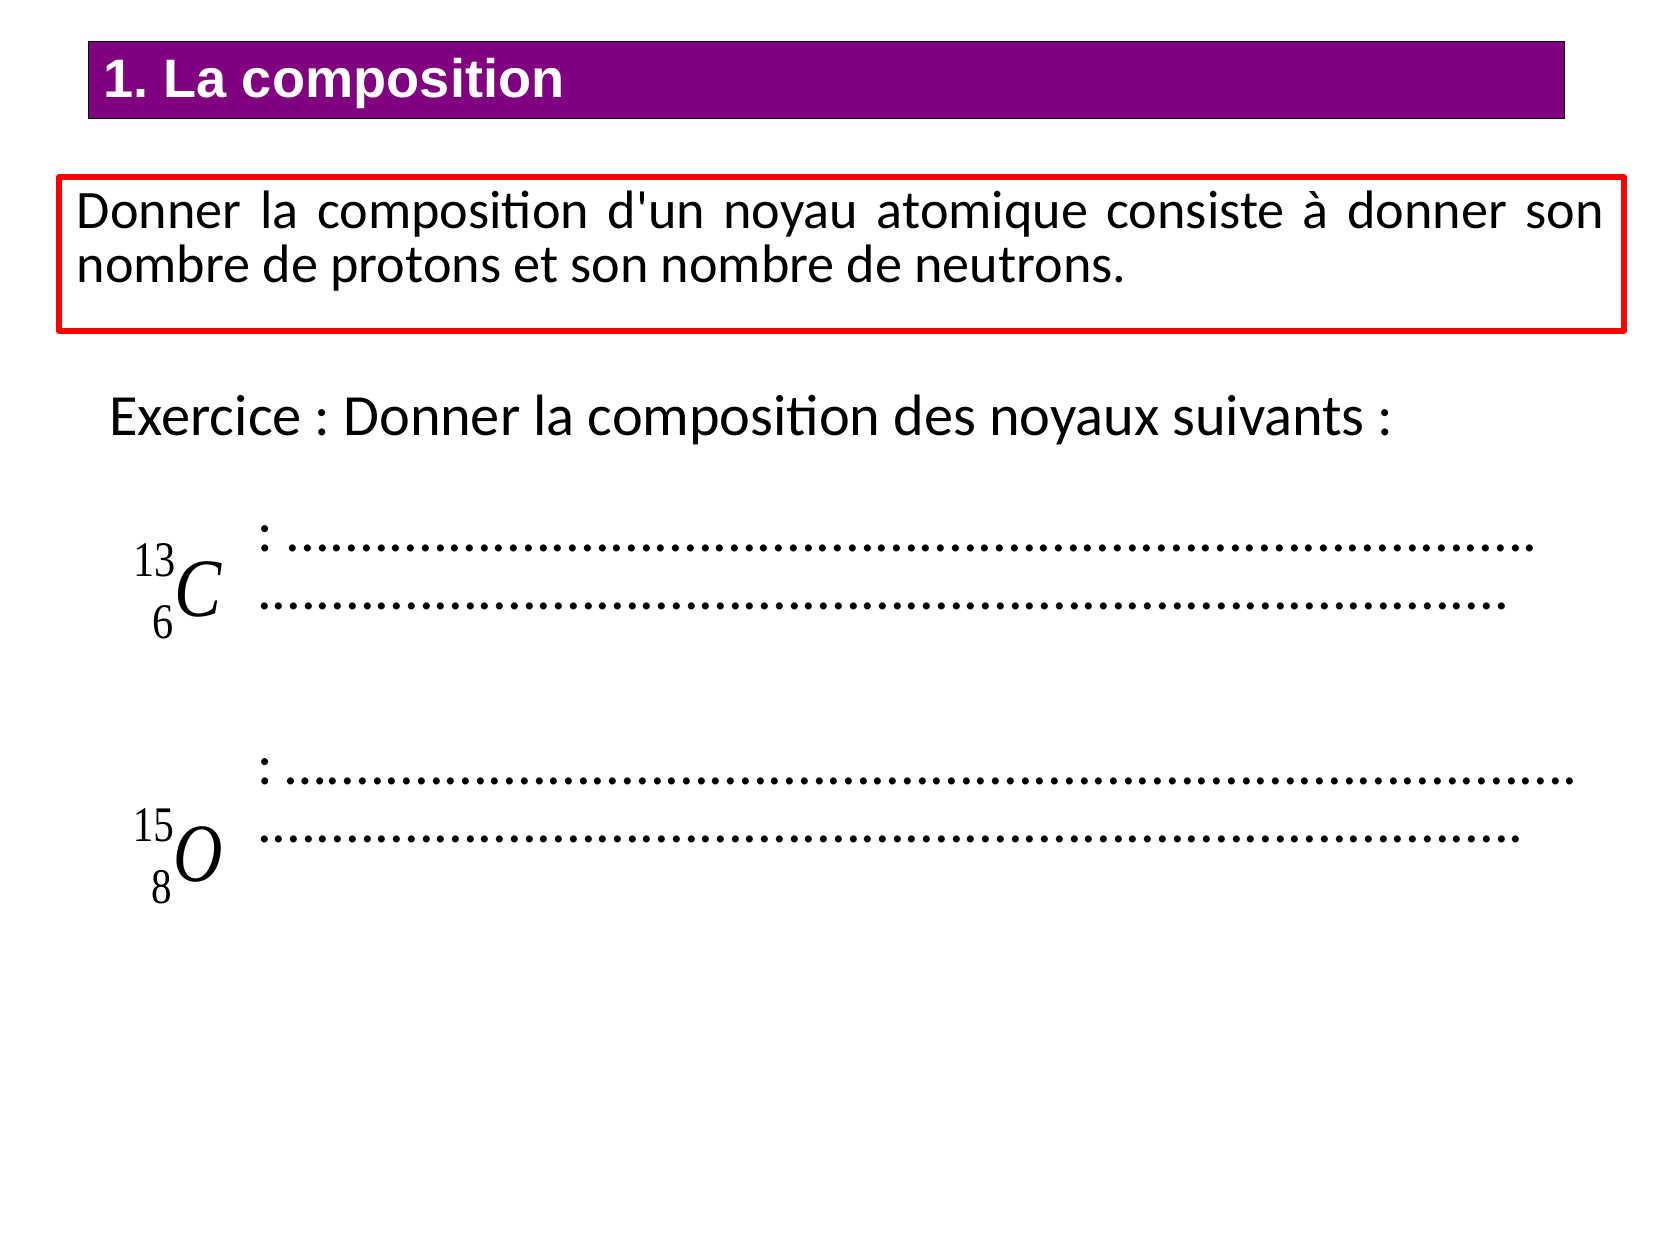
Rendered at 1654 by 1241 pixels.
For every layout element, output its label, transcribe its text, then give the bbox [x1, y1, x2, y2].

chart [118, 531, 237, 650]
chart [118, 797, 237, 916]
text_box Donner la composition d'un noyau atomique consiste à donner son nombre de protons et son nombre de neutrons. [59, 177, 1625, 331]
text_box Exercice : Donner la composition des noyaux suivants : : ..................................................................................... ..................................................................................... : …..................................................................................... ...................................................................................... [94, 383, 1625, 1034]
text_box 1. La composition [88, 41, 1565, 119]
